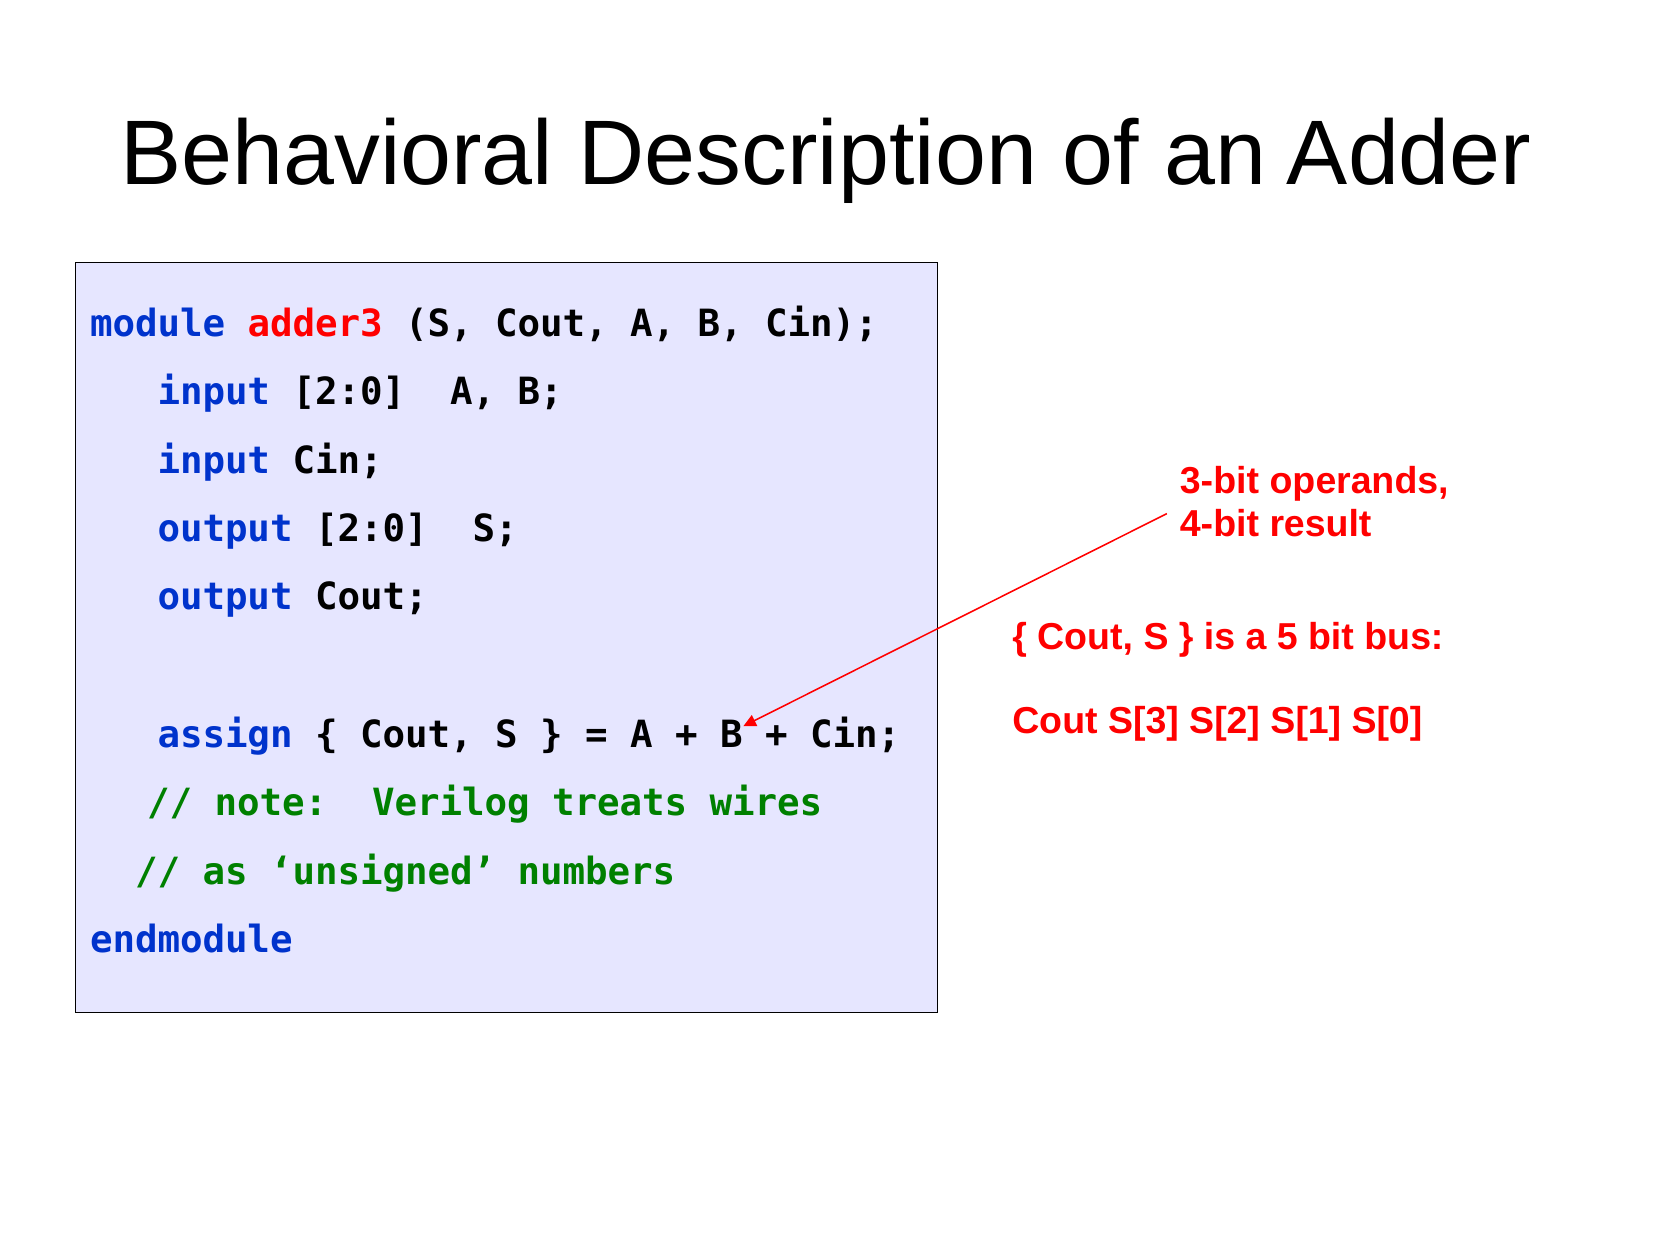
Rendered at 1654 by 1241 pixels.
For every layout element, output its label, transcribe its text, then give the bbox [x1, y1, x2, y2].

text_box [75, 262, 938, 293]
list module adder3 (S, Cout, A, B, Cin); input [2:0] A, B; input Cin; output [2:0] S; output Cout; assign { Cout, S } = A + B + Cin; // note: Verilog treats wires // as ‘unsigned’ numbers endmodule [75, 293, 938, 1038]
text_box 3-bit operands, 4-bit result [1165, 452, 1486, 552]
title Behavioral Description of an Adder [82, 56, 1571, 250]
text_box { Cout, S } is a 5 bit bus: Cout S[3] S[2] S[1] S[0] [987, 607, 1463, 749]
